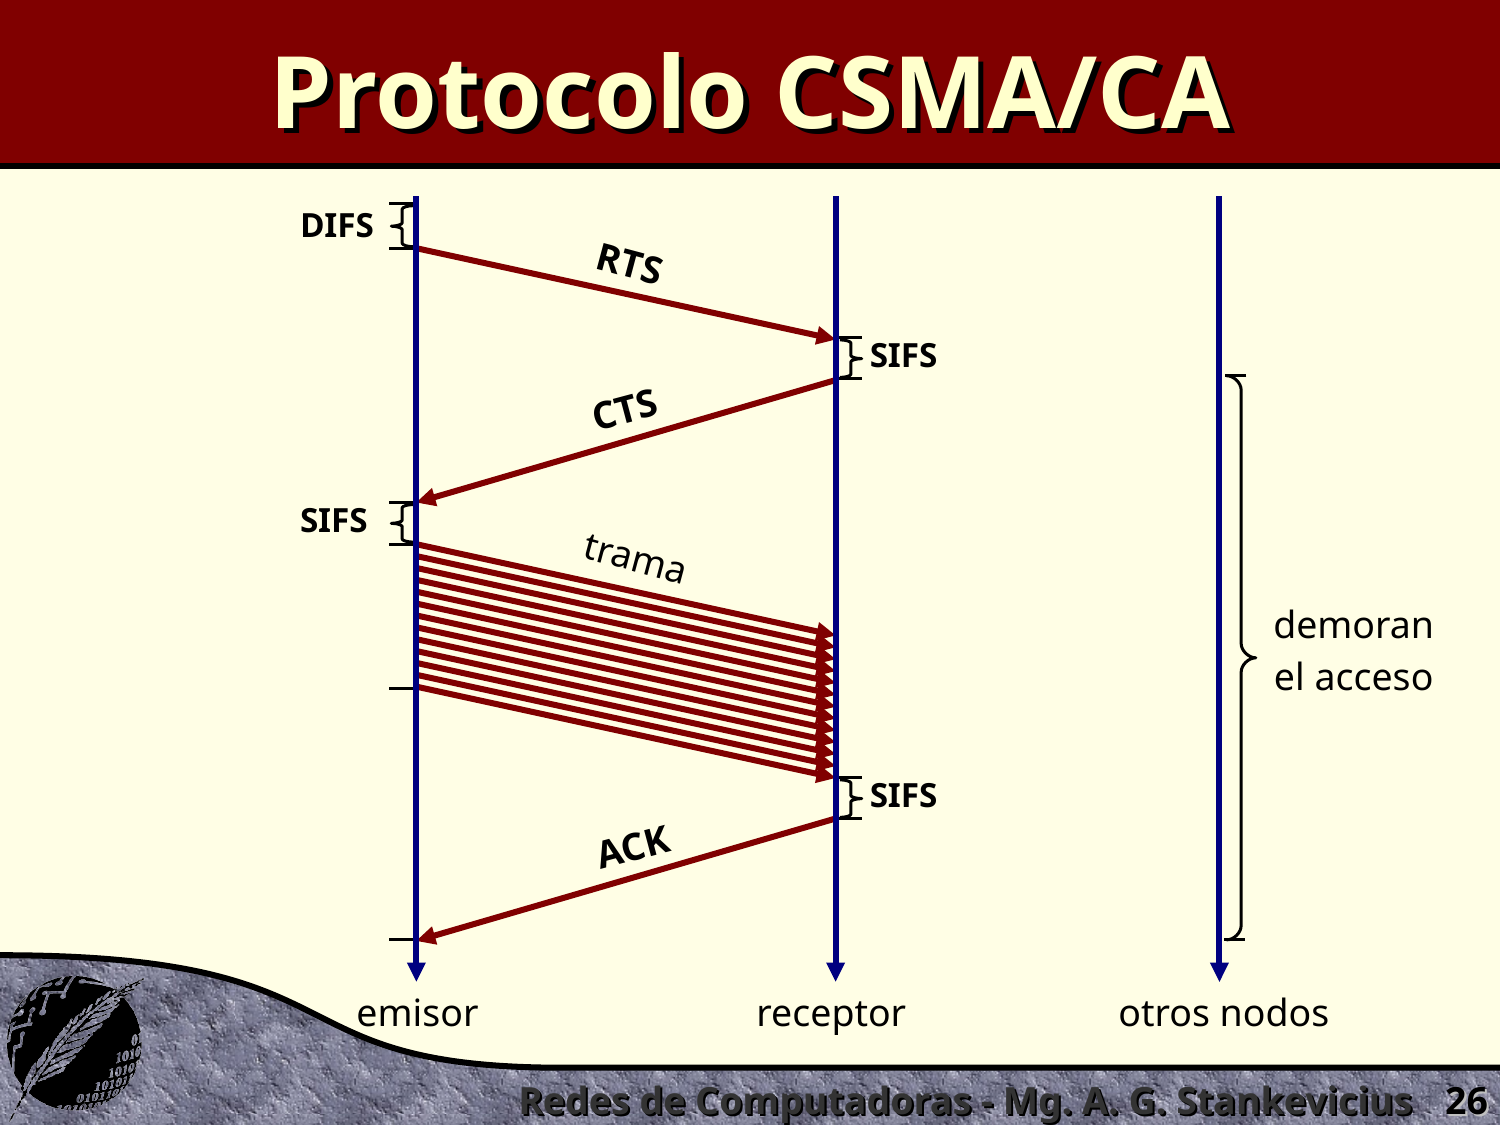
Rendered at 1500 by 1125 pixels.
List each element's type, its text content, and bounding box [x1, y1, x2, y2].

title Protocolo CSMA/CA [15, 5, 1485, 160]
picture [790, 1100, 795, 1110]
text_box SIFS [854, 765, 970, 827]
picture [1047, 1100, 1054, 1110]
text_box SIFS [854, 325, 970, 387]
text_box ACK [573, 800, 692, 893]
text_box SIFS [285, 489, 400, 551]
text_box trama [561, 508, 709, 608]
text_box emisor [341, 978, 488, 1047]
text_box DIFS [285, 194, 401, 256]
picture [0, 959, 1500, 1125]
text_box demoran el acceso [1258, 591, 1447, 712]
text_box RTS [574, 219, 694, 312]
text_box receptor [741, 978, 926, 1047]
text_box otros nodos [1103, 978, 1338, 1047]
text_box CTS [569, 361, 689, 455]
